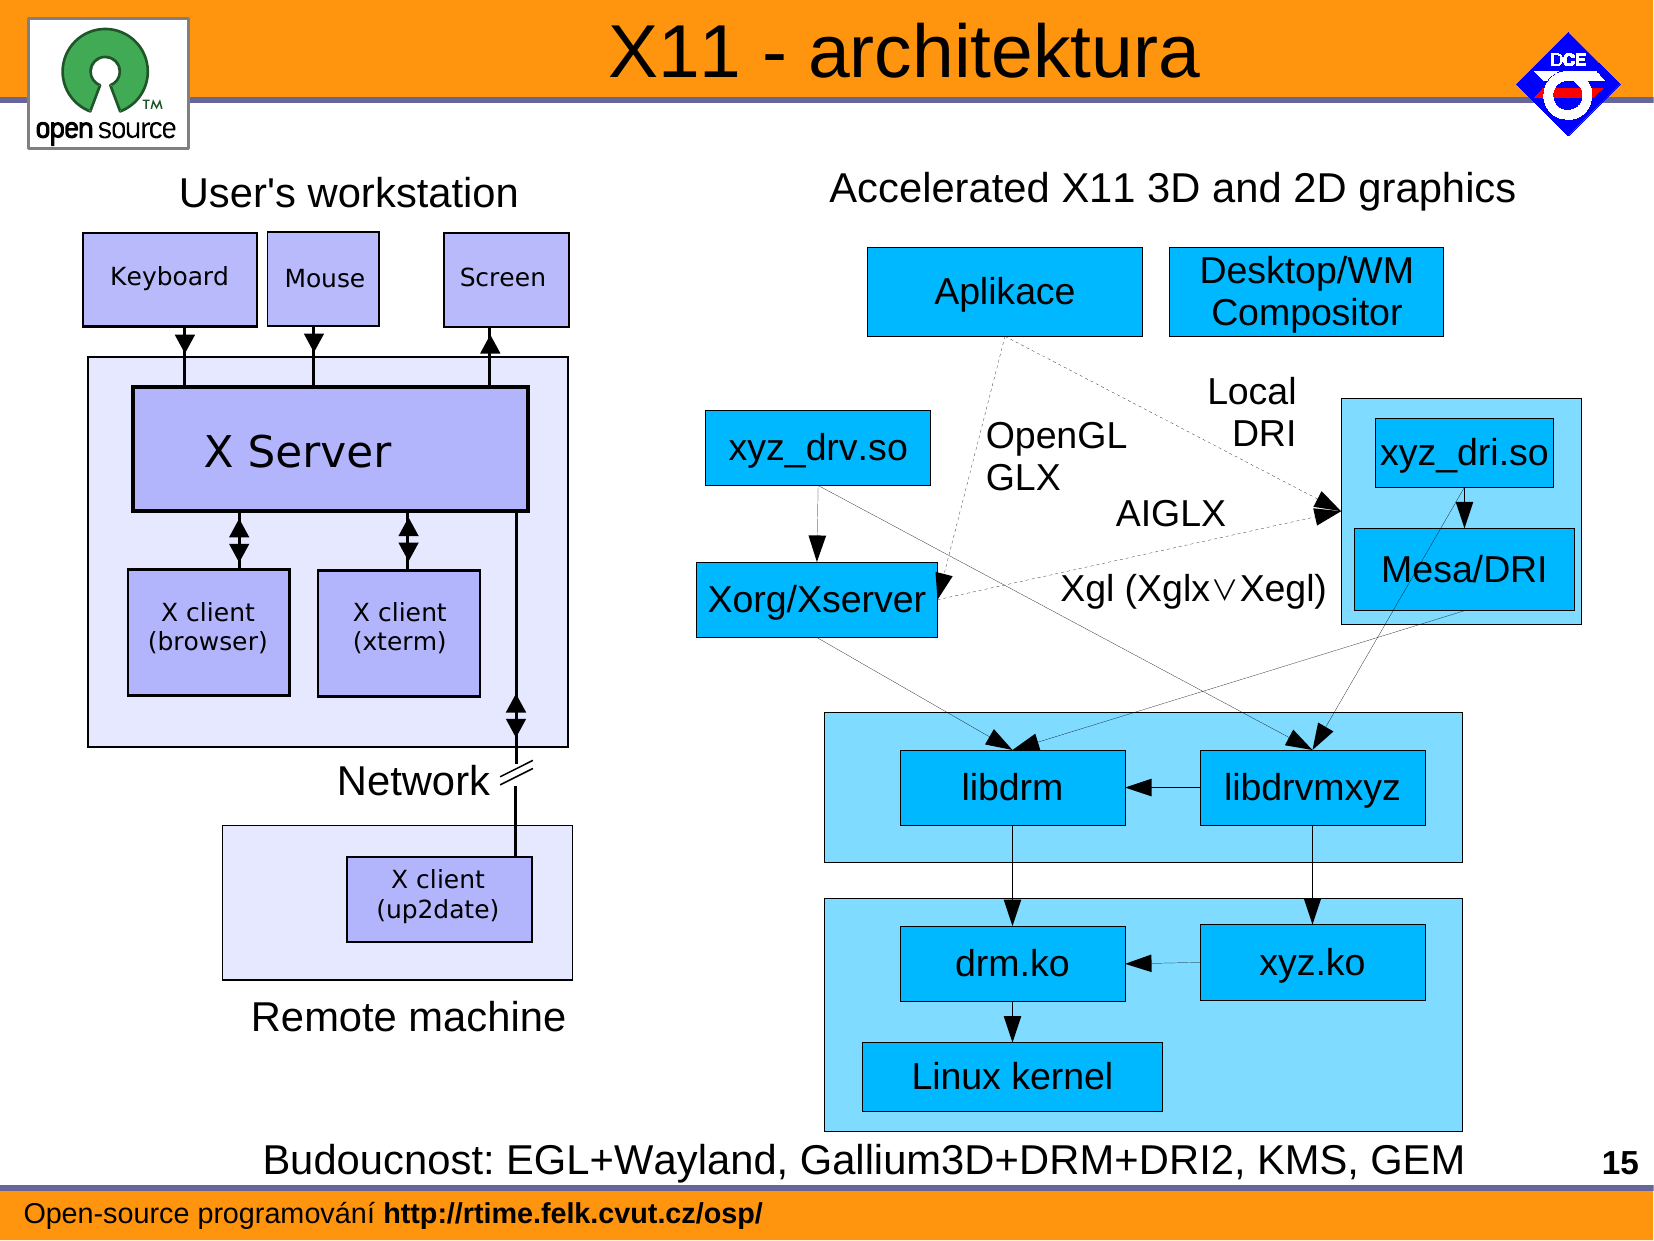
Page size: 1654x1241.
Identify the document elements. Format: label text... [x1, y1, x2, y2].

text_box Mouse [272, 264, 378, 303]
text_box Remote machine [250, 993, 567, 1046]
text_box [1458, 491, 1464, 501]
text_box [1244, 712, 1333, 748]
text_box [267, 233, 380, 326]
text_box [1341, 398, 1582, 625]
text_box Keyboard [94, 261, 246, 300]
text_box [1039, 712, 1306, 787]
text_box User's workstation [178, 170, 520, 233]
text_box Linux kernel [862, 1042, 1163, 1112]
text_box Budoucnost: EGL+Wayland, Gallium3D+DRM+DRI2, KMS, GEM [262, 1137, 1501, 1201]
text_box [1442, 504, 1464, 528]
text_box [222, 825, 573, 981]
text_box Xorg/Xserver [696, 562, 938, 638]
text_box Screen [447, 262, 559, 301]
text_box xyz_drv.so [705, 410, 931, 486]
text_box Network [336, 757, 491, 810]
text_box Local DRI [1152, 370, 1297, 485]
text_box Xgl (Xglx∨Xegl) [1060, 567, 1342, 620]
text_box [83, 233, 258, 327]
text_box [1386, 611, 1459, 625]
text_box [824, 898, 1463, 1132]
text_box Desktop/WM Compositor [1169, 247, 1444, 337]
text_box X client (xterm) [339, 598, 461, 674]
text_box [174, 334, 196, 354]
text_box OpenGL GLX [985, 414, 1158, 508]
text_box [87, 356, 568, 747]
text_box [303, 333, 325, 353]
text_box drm.ko [900, 926, 1126, 1002]
text_box [1013, 898, 1311, 963]
text_box Aplikace [867, 247, 1143, 337]
text_box X client (up2date) [358, 865, 518, 942]
title X11 - architektura [178, 4, 1631, 98]
text_box [443, 232, 570, 327]
text_box Accelerated X11 3D and 2D graphics [829, 164, 1558, 217]
text_box libdrm [900, 750, 1126, 826]
text_box [1313, 712, 1463, 863]
text_box libdrvmxyz [1200, 750, 1426, 826]
text_box [1013, 788, 1312, 863]
text_box [949, 712, 1132, 749]
text_box [824, 712, 1012, 863]
text_box X client (browser) [130, 598, 286, 674]
text_box Mesa/DRI [1394, 528, 1575, 611]
text_box Mesa/DRI [1354, 528, 1440, 611]
text_box AIGLX [1115, 492, 1248, 545]
text_box [480, 334, 501, 354]
text_box xyz_dri.so [1375, 418, 1554, 488]
text_box xyz.ko [1200, 924, 1426, 1001]
text_box X Server [203, 427, 446, 493]
